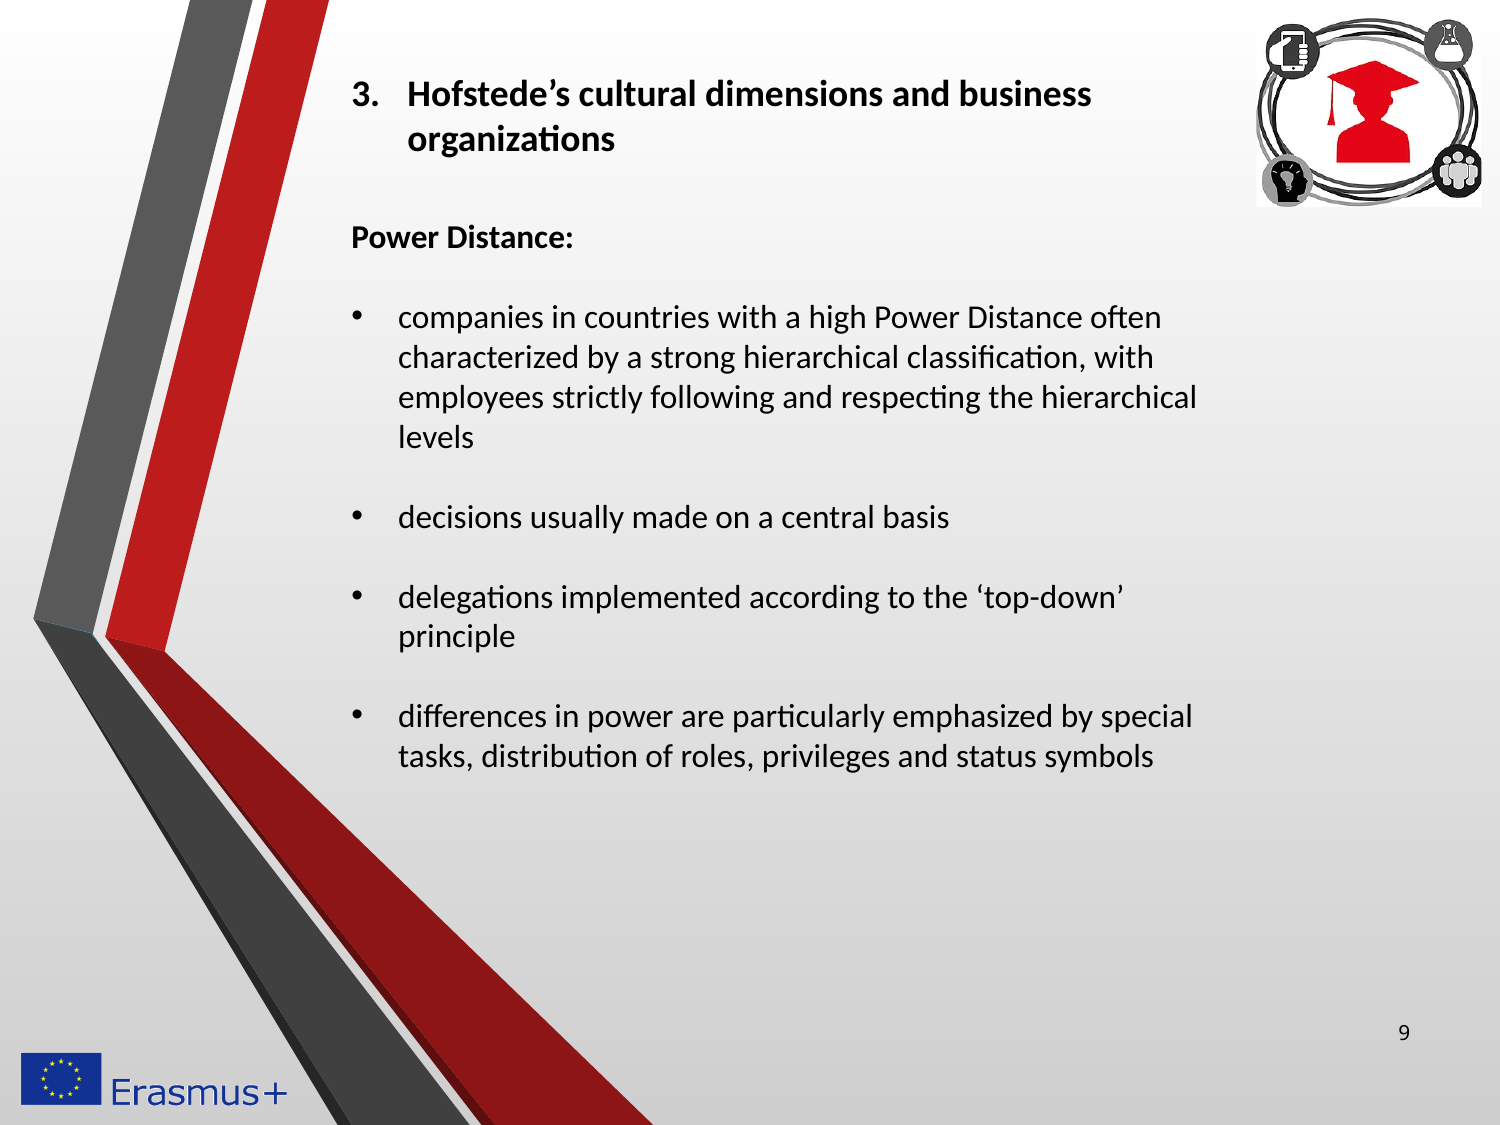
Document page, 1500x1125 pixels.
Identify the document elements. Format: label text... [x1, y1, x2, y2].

text_box Power Distance: companies in countries with a high Power Distance often characterized by a strong hierarchical classification, with employees strictly following and respecting the hierarchical levels decisions usually made on a central basis delegations implemented according to the ‘top-down’ principle differences in power are particularly emphasized by special tasks, distribution of roles, privileges and status symbols [336, 208, 1258, 782]
slide_number <numer> [1357, 1003, 1425, 1064]
picture [1256, 18, 1482, 207]
picture [5, 1037, 302, 1120]
text_box Hofstede’s cultural dimensions and business organizations [336, 61, 1247, 167]
chart [1257, 19, 1483, 209]
